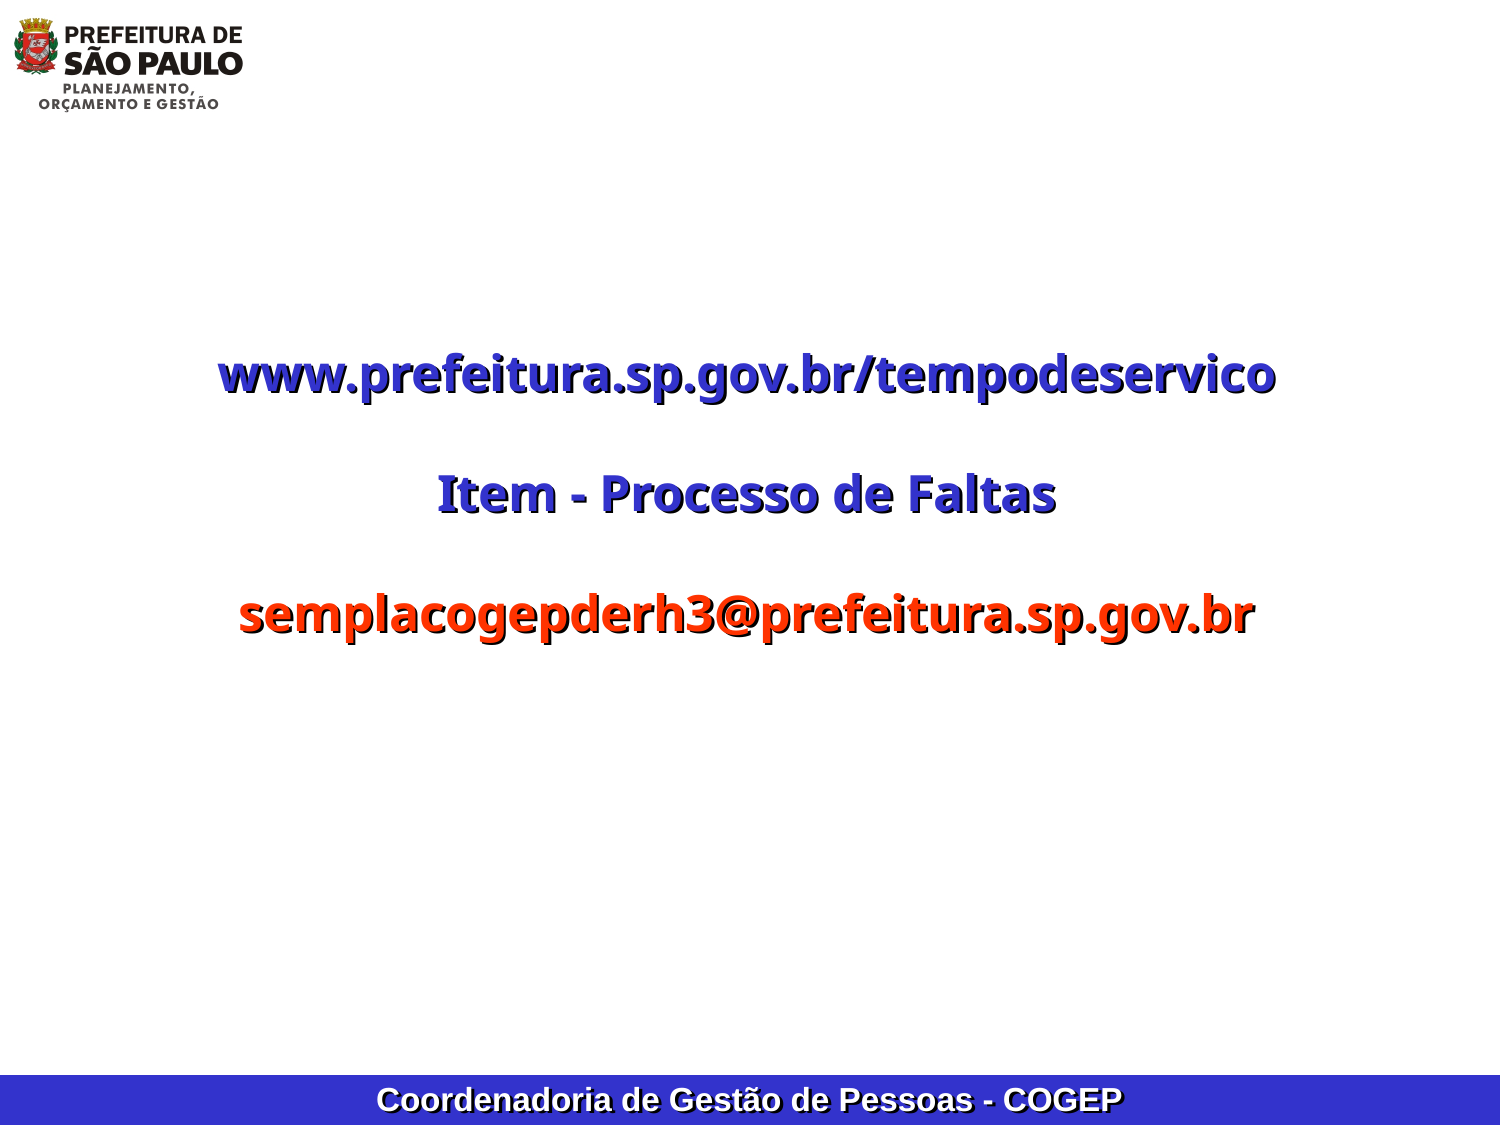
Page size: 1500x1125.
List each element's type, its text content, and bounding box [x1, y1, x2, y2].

text_box www.prefeitura.sp.gov.br/tempodeservico Item - Processo de Faltas semplacogepderh3@prefeitura.sp.gov.br [9, 196, 1485, 846]
